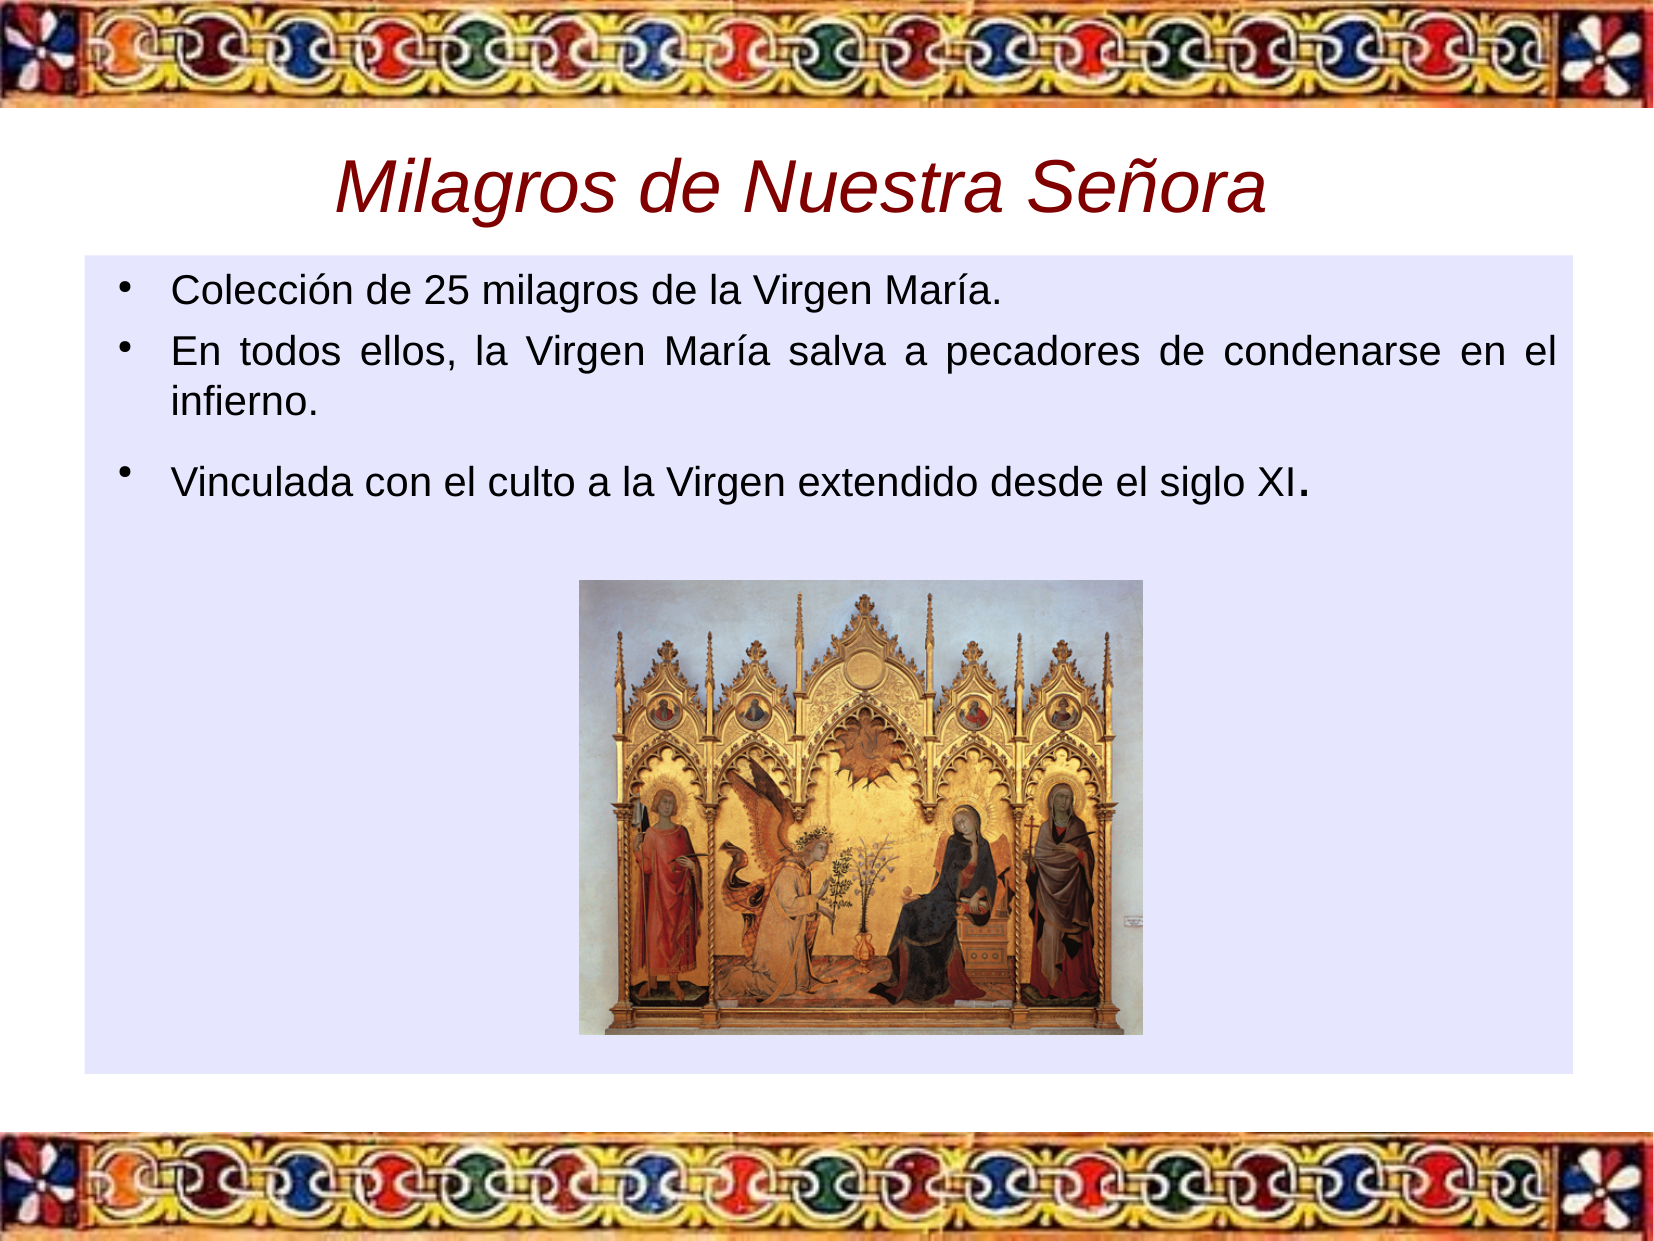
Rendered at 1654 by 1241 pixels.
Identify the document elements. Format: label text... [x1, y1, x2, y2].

title Milagros de Nuestra Señora [84, 112, 1519, 253]
picture [579, 580, 1143, 1035]
list Colección de 25 milagros de la Virgen María. En todos ellos, la Virgen María salva a pecadores de condenarse en el infierno. Vinculada con el culto a la Virgen extendido desde el siglo XI. [84, 255, 1573, 1074]
picture [0, 1132, 1654, 1241]
picture [0, 0, 1654, 108]
